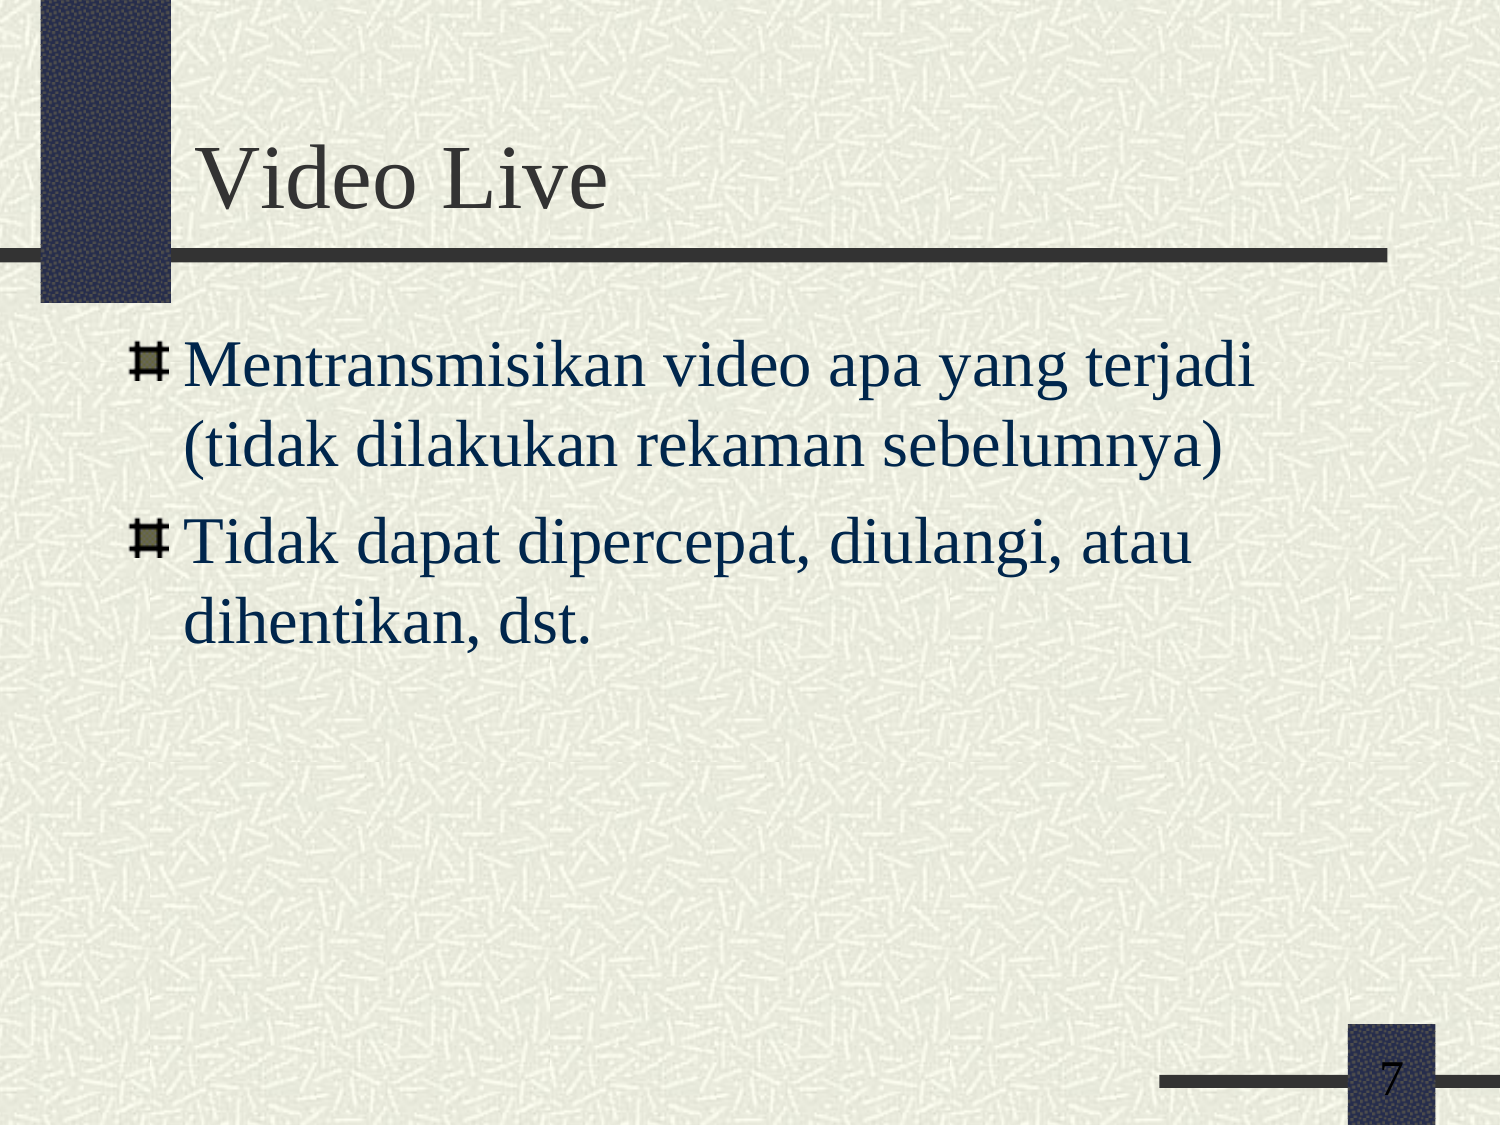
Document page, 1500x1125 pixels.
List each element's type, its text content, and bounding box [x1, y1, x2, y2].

list Mentransmisikan video apa yang terjadi (tidak dilakukan rekaman sebelumnya) Tidak dapat dipercepat, diulangi, atau dihentikan, dst. [112, 312, 1388, 1000]
picture [0, 0, 1500, 1125]
title Video Live [179, 46, 1455, 235]
